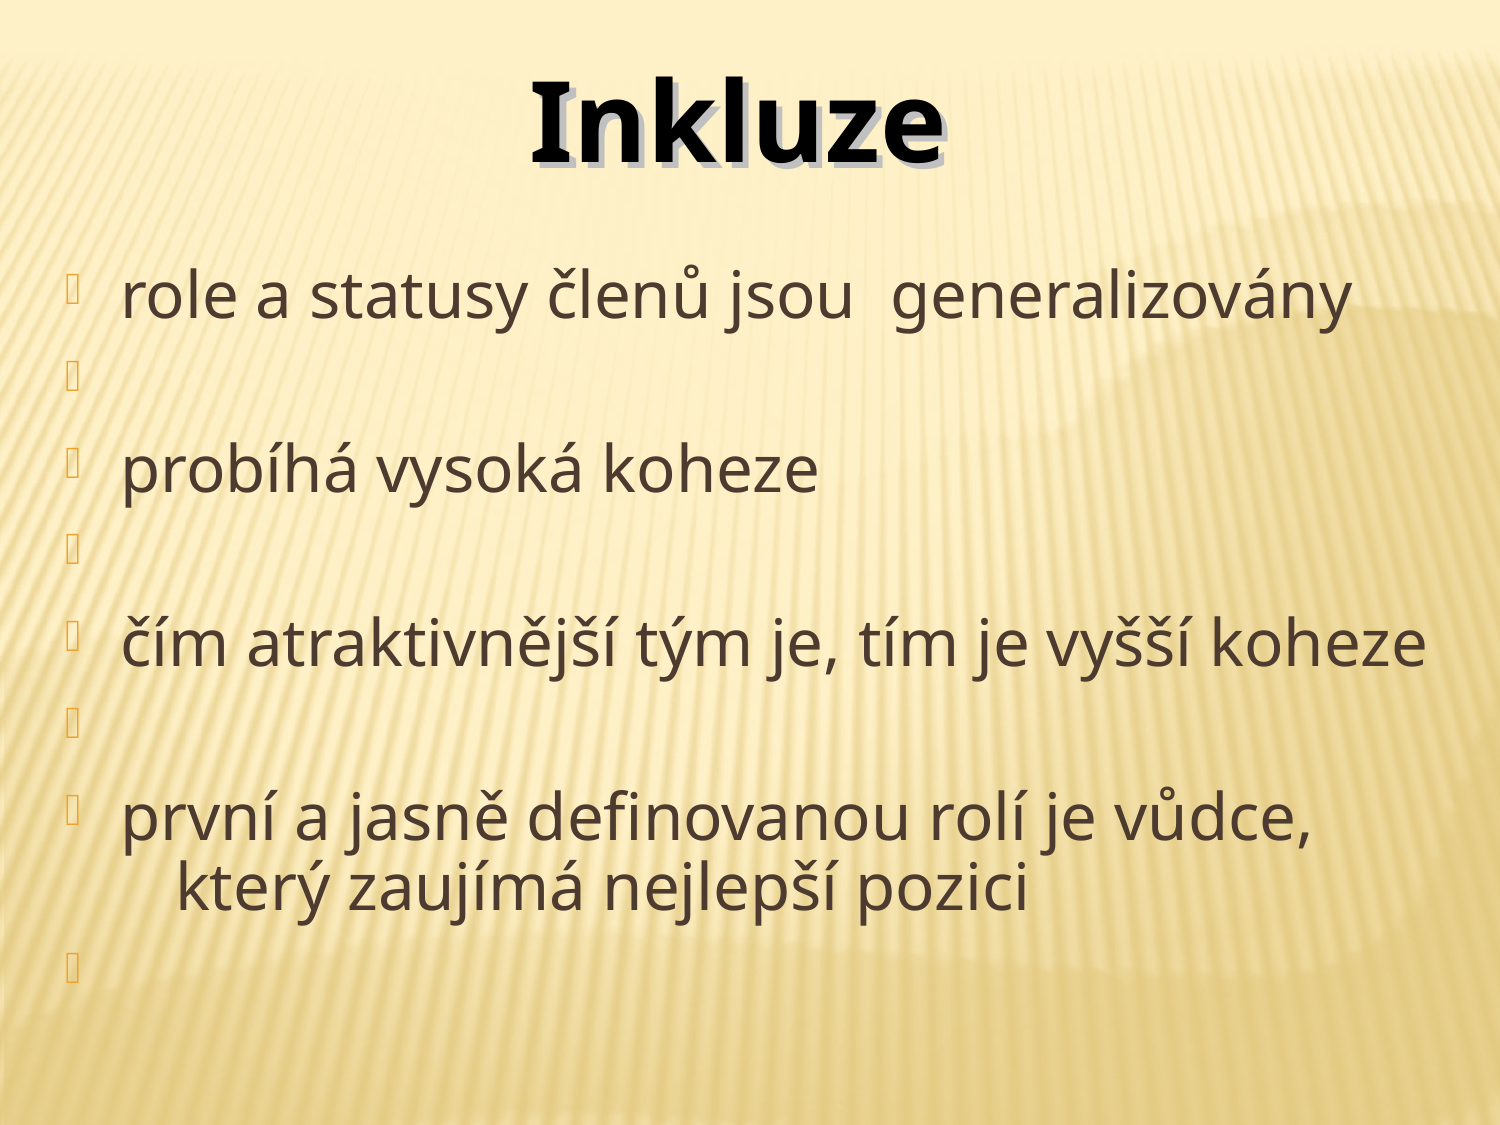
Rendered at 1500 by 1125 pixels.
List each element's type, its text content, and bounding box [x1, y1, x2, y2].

text_box Inkluze [254, 43, 1223, 193]
list role a statusy členů jsou generalizovány probíhá vysoká koheze čím atraktivnější tým je, tím je vyšší koheze první a jasně definovanou rolí je vůdce, který zaujímá nejlepší pozici [50, 254, 1476, 998]
